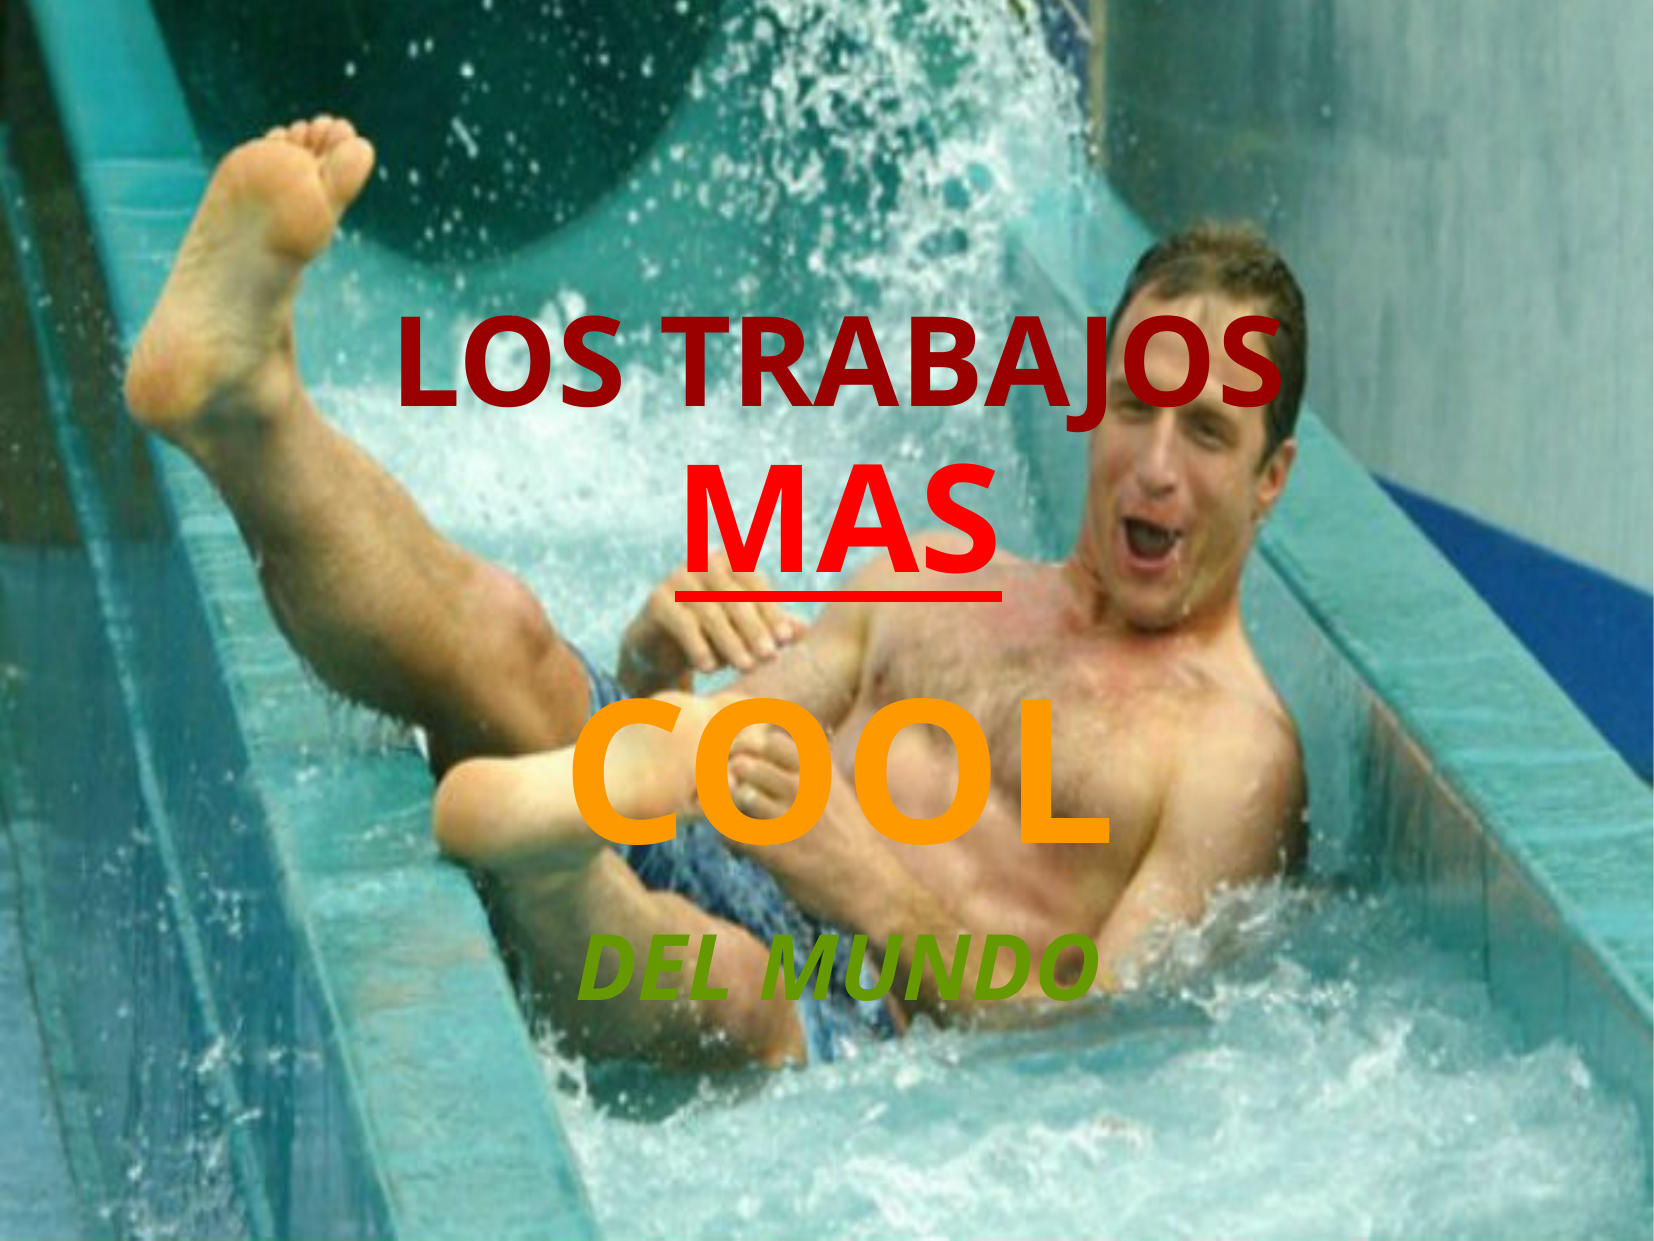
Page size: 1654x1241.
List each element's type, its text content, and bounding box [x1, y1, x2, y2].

picture [0, 0, 1654, 1241]
subtitle LOS TRABAJOS MAS COOL DEL MUNDO [94, 107, 1583, 1241]
